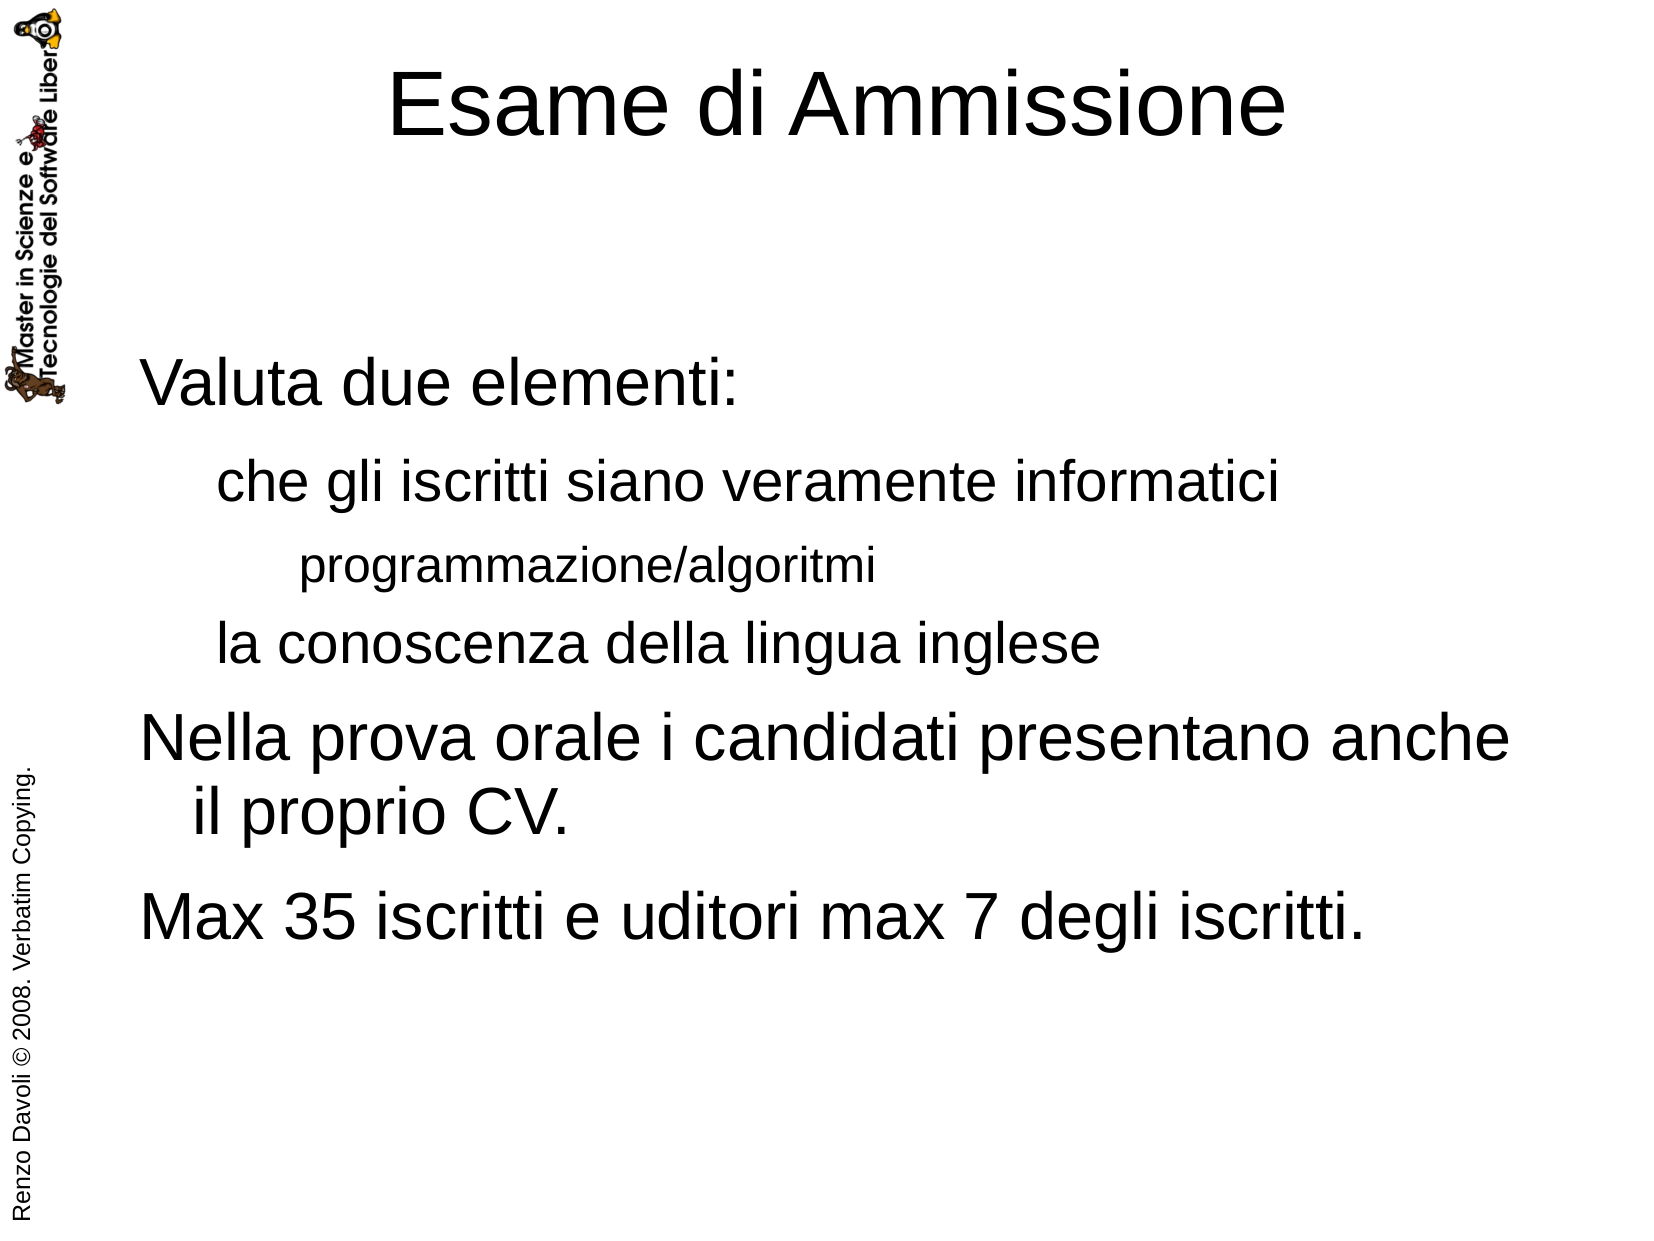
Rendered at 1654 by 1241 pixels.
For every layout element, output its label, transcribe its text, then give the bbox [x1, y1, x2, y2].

list Valuta due elementi: che gli iscritti siano veramente informatici programmazione/algoritmi la conoscenza della lingua inglese Nella prova orale i candidati presentano anche il proprio CV. Max 35 iscritti e uditori max 7 degli iscritti. [121, 344, 1534, 1127]
title Esame di Ammissione [131, 0, 1545, 208]
picture [1, 2, 69, 413]
